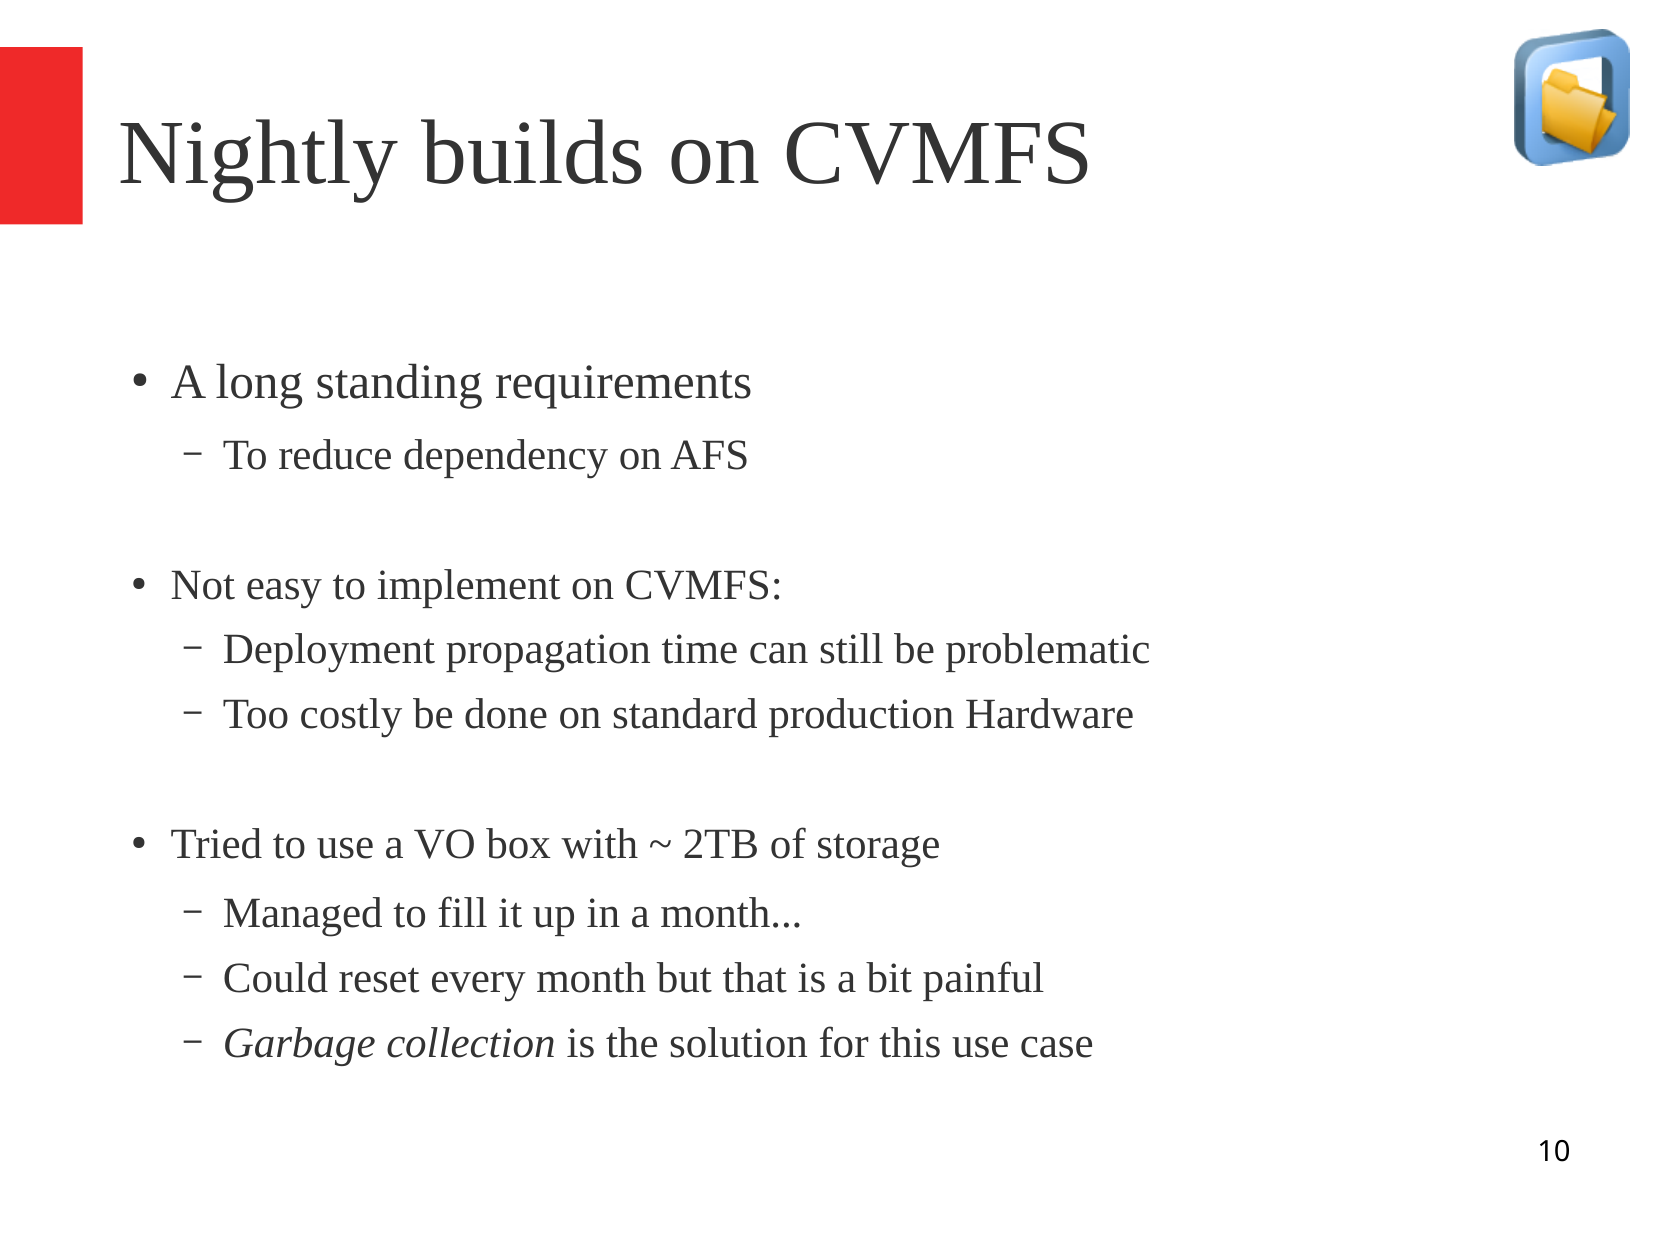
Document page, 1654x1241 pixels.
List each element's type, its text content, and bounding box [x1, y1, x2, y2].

title Nightly builds on CVMFS [118, 49, 1571, 257]
list A long standing requirements To reduce dependency on AFS Not easy to implement on CVMFS: Deployment propagation time can still be problematic Too costly be done on standard production Hardware Tried to use a VO box with ~ 2TB of storage Managed to fill it up in a month... Could reset every month but that is a bit painful Garbage collection is the solution for this use case [118, 354, 1536, 1074]
picture [1514, 29, 1630, 166]
